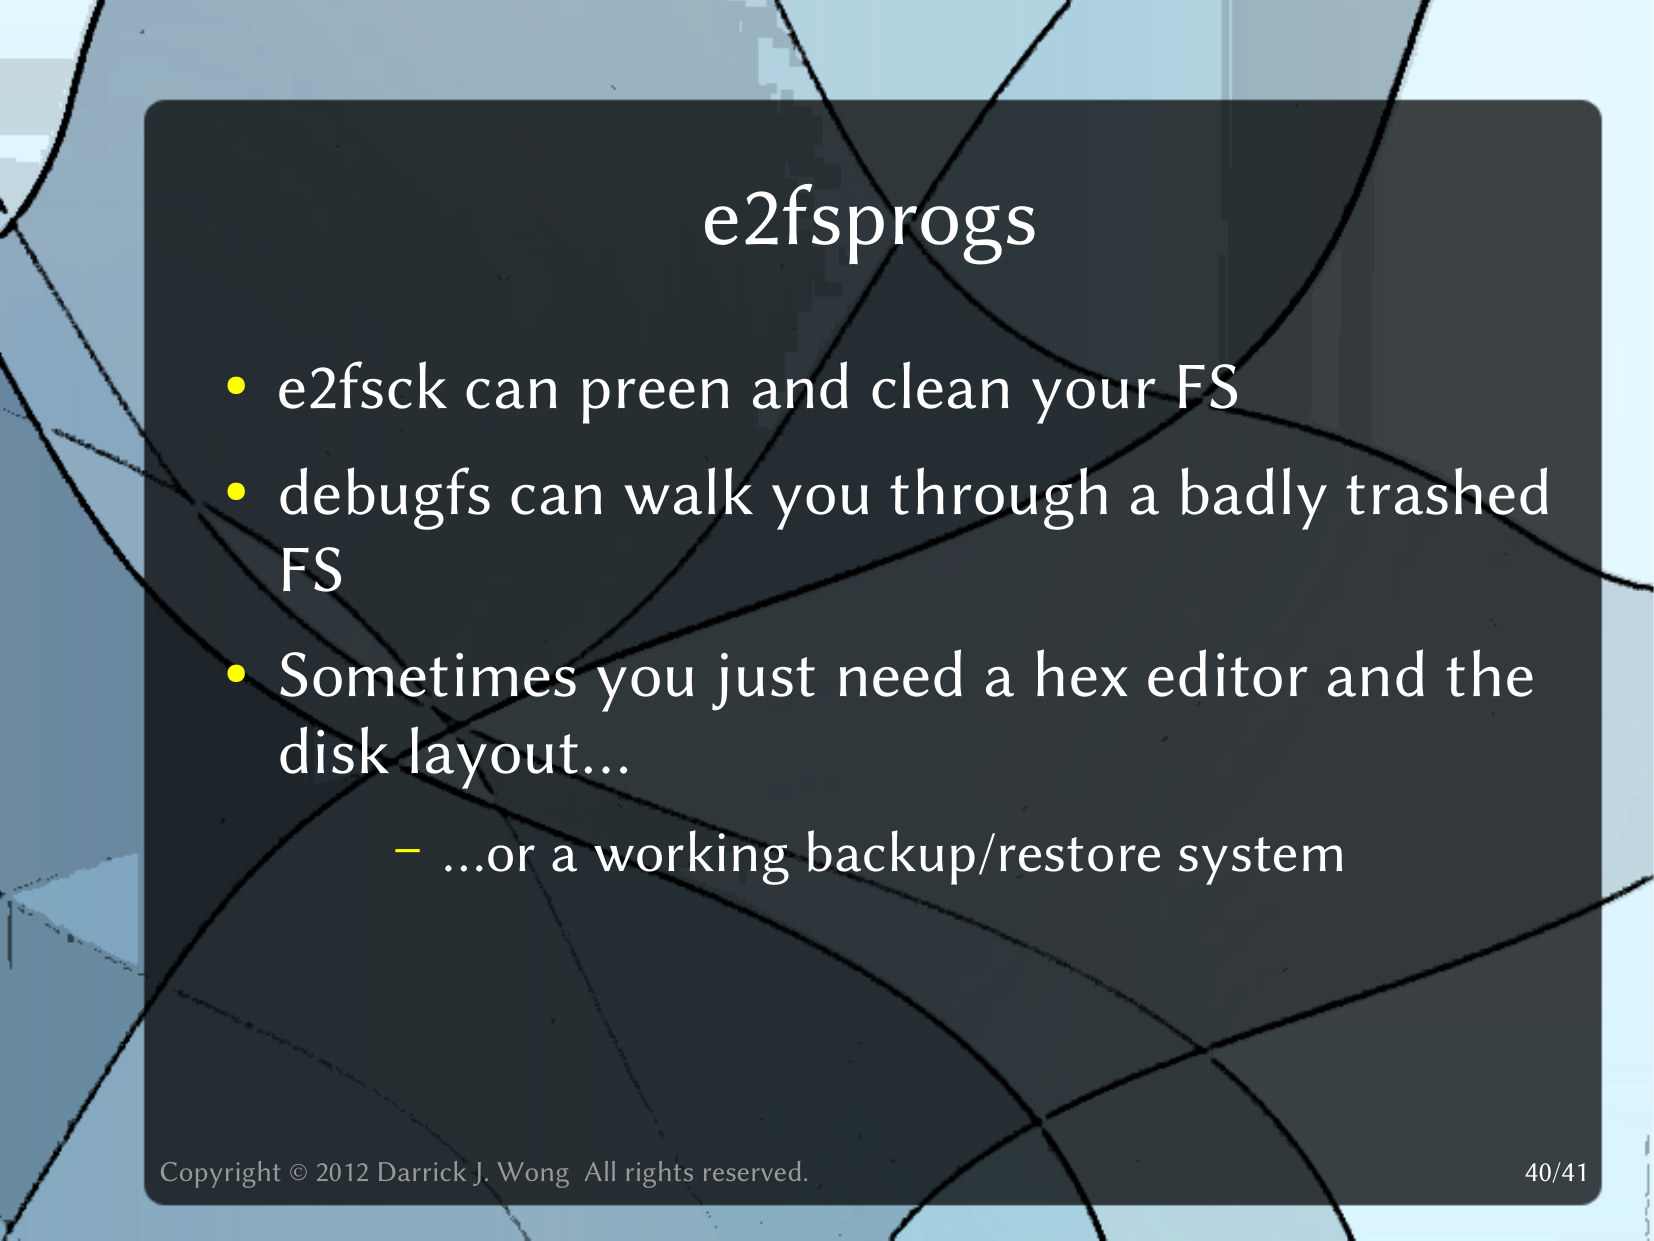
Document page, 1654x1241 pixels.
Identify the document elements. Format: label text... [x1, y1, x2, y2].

list e2fsck can preen and clean your FS debugfs can walk you through a badly trashed FS Sometimes you just need a hex editor and the disk layout... ...or a working backup/restore system [206, 349, 1571, 1069]
title e2fsprogs [159, 108, 1583, 325]
picture [0, 0, 1654, 1241]
